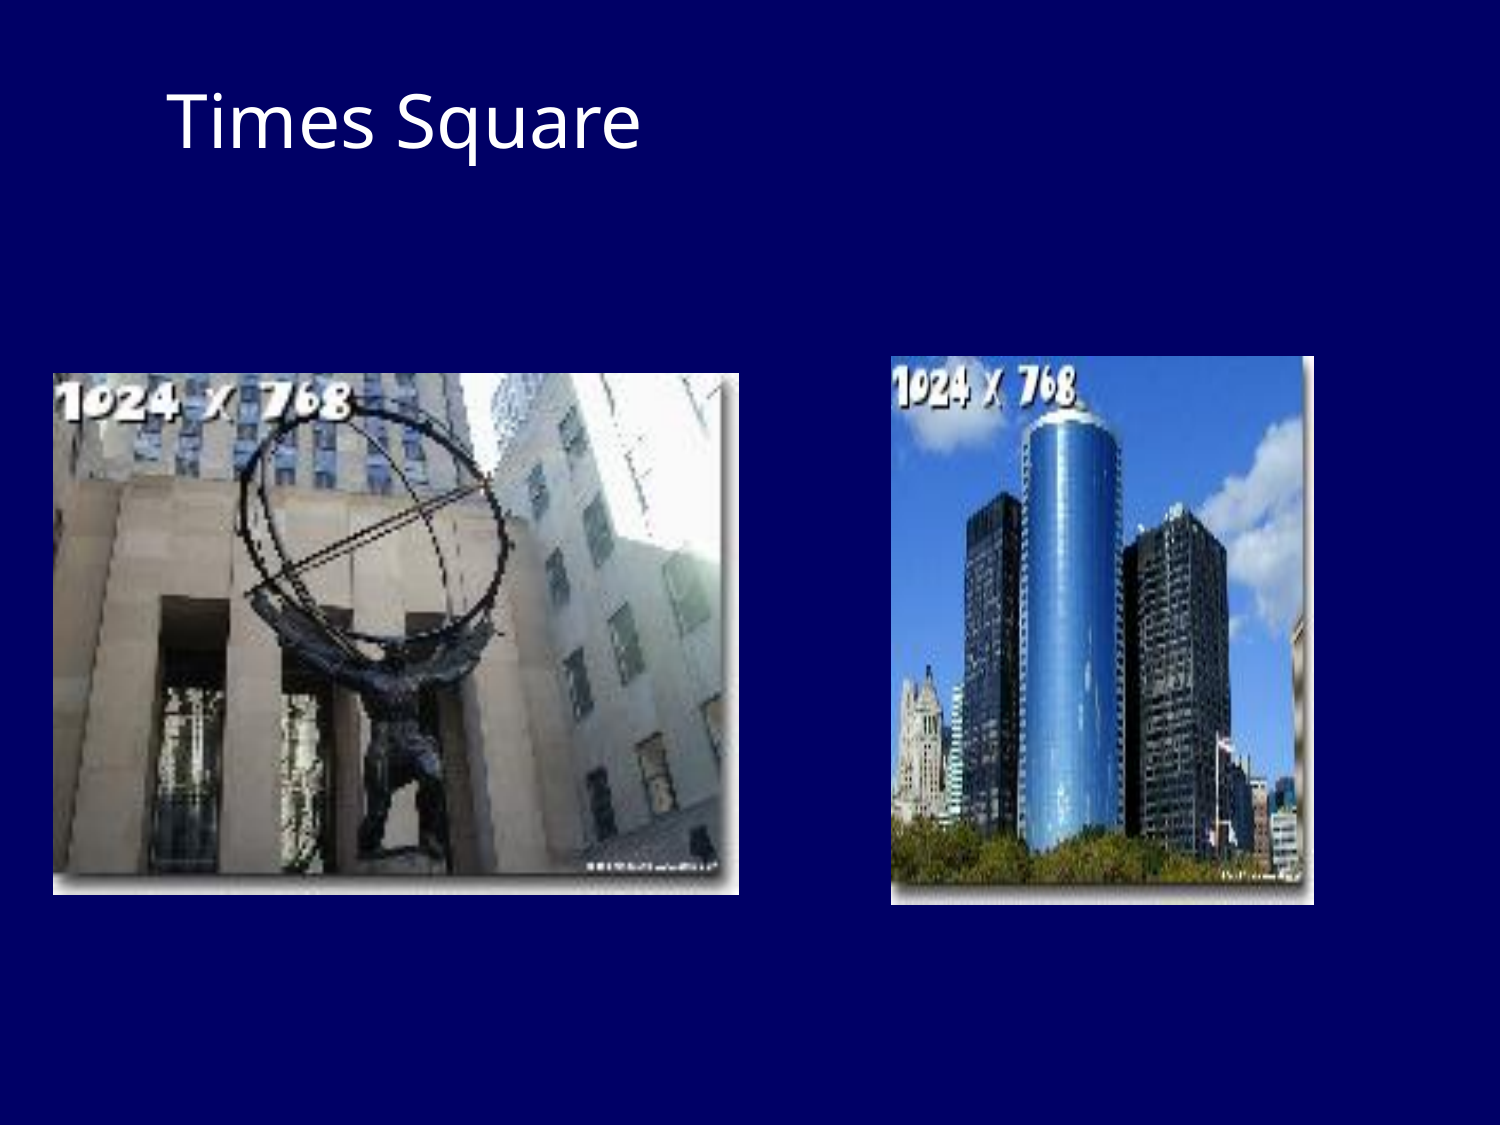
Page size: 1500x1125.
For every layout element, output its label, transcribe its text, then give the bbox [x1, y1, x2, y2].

picture [53, 373, 739, 895]
text_box Times Square [123, 66, 687, 230]
picture [891, 356, 1314, 905]
